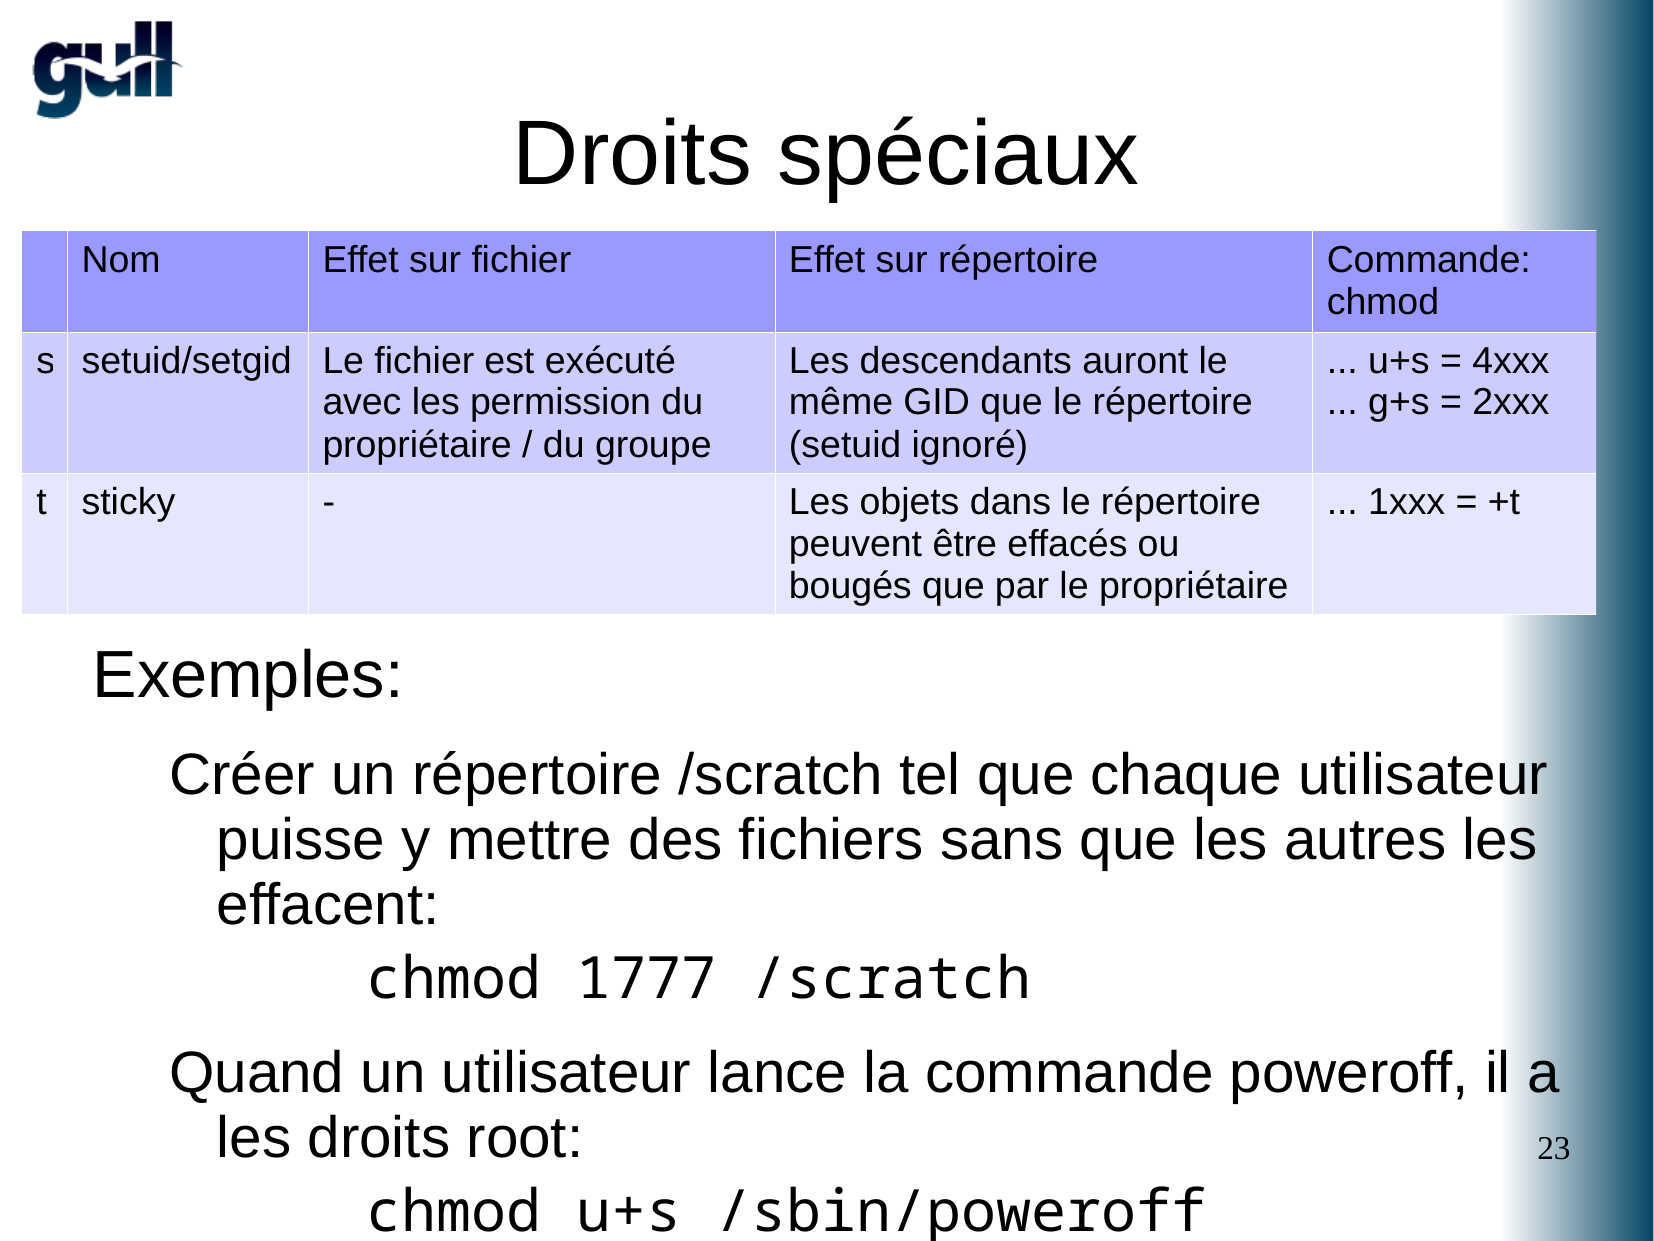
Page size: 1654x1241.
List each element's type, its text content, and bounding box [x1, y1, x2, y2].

title Droits spéciaux [82, 49, 1571, 230]
list Exemples: Créer un répertoire /scratch tel que chaque utilisateur puisse y mettre des fichiers sans que les autres les effacent: chmod 1777 /scratch Quand un utilisateur lance la commande poweroff, il a les droits root: chmod u+s /sbin/poweroff [74, 637, 1564, 1222]
picture [0, 0, 219, 155]
picture [21, 0, 1650, 1241]
